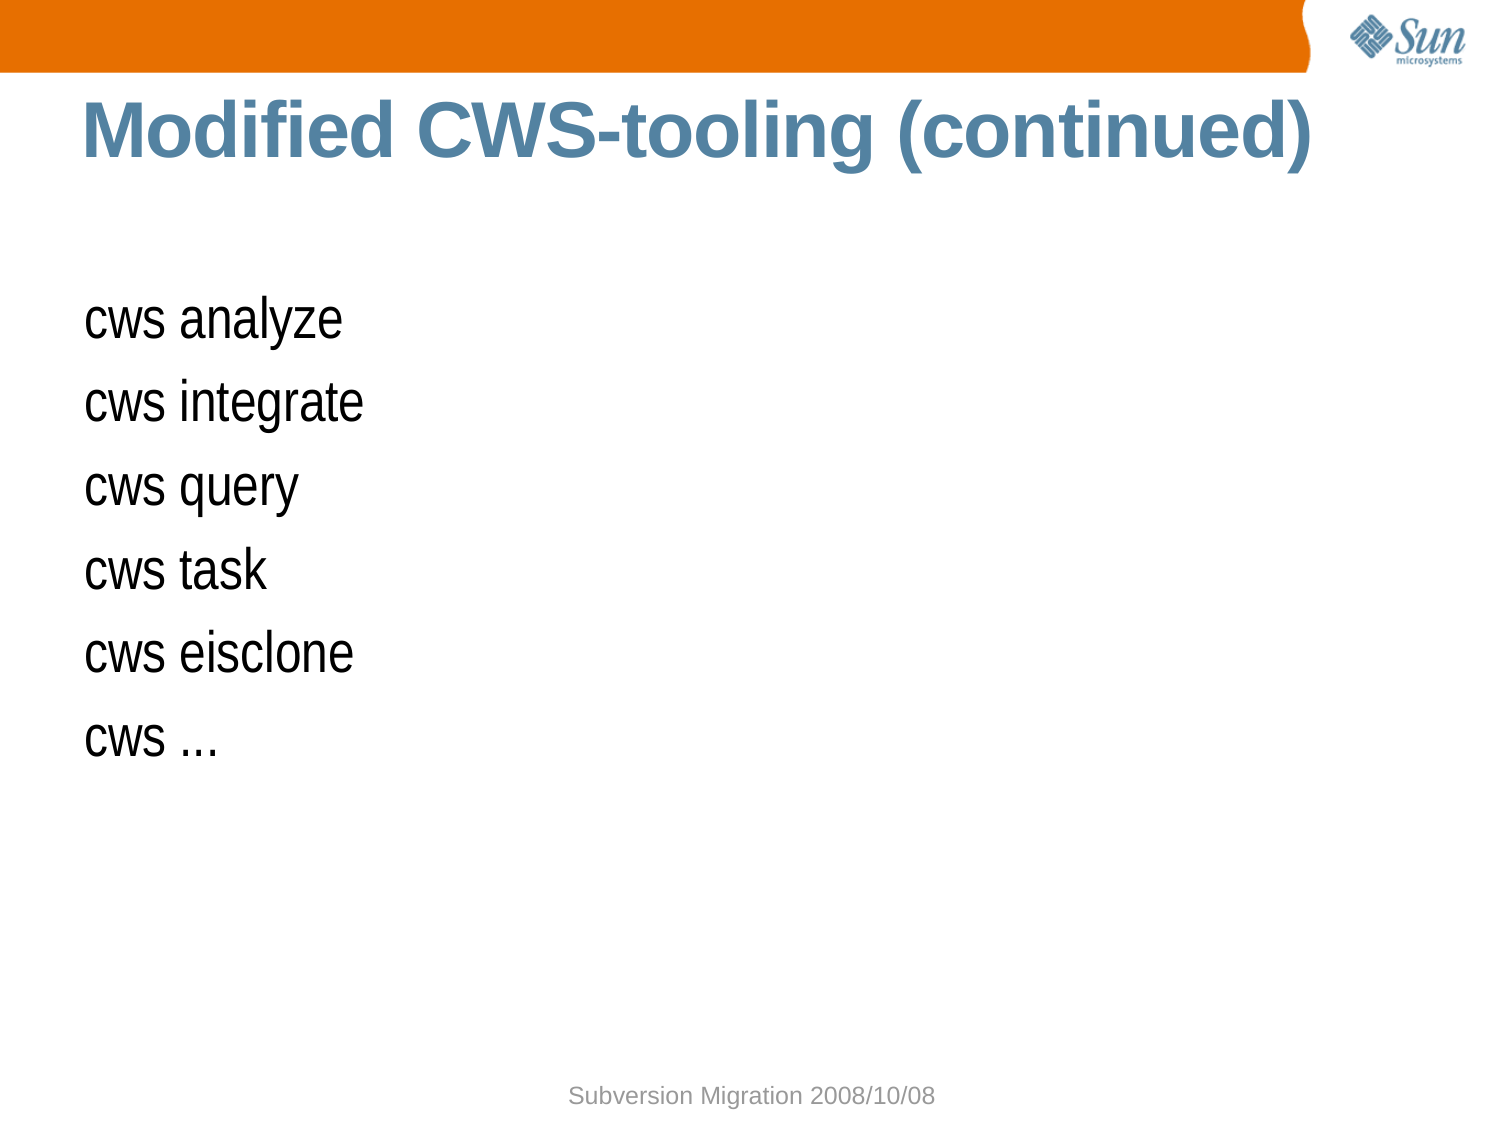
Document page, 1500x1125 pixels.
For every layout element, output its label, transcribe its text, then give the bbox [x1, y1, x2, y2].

picture [0, 0, 1500, 75]
list cws analyze cws integrate cws query cws task cws eisclone cws ... [64, 292, 1402, 987]
title Modified CWS-tooling (continued) [81, 93, 1336, 198]
